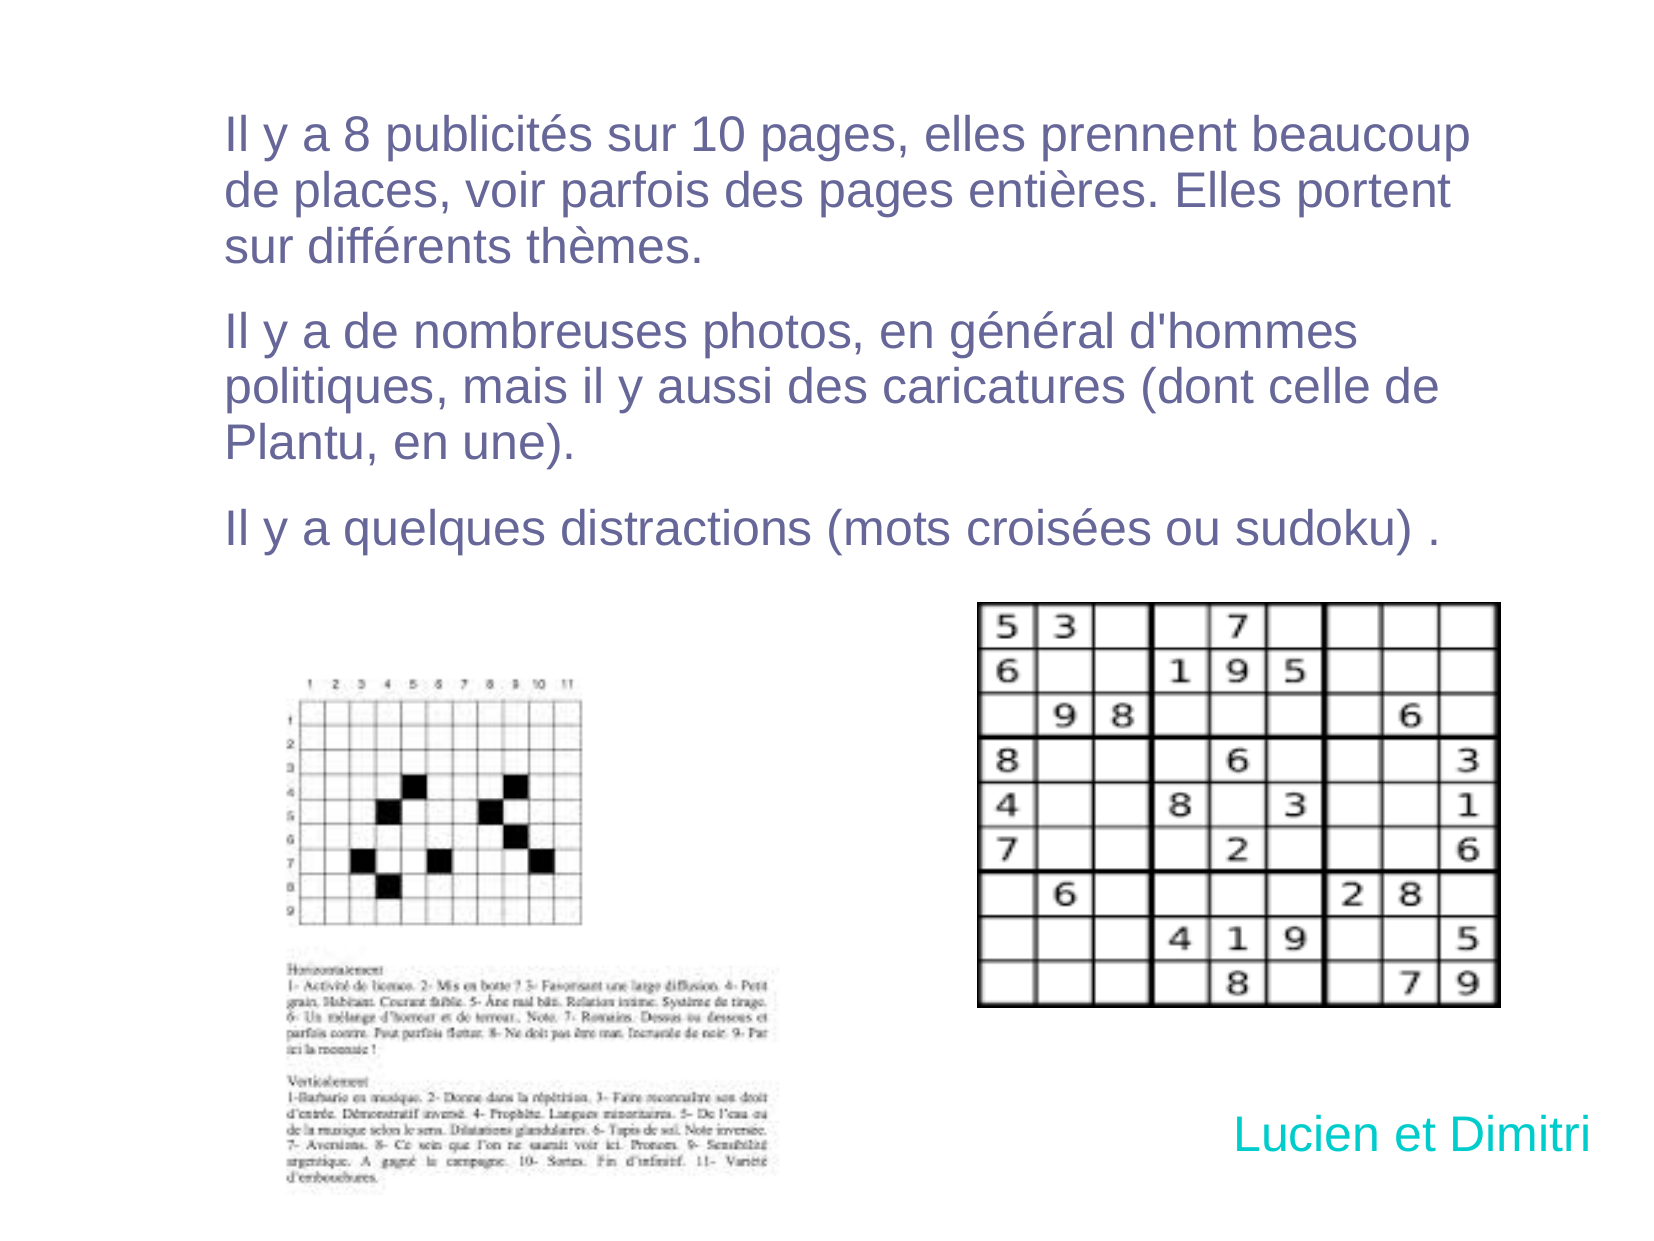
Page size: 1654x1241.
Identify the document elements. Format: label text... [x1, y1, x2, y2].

list Il y a 8 publicités sur 10 pages, elles prennent beaucoup de places, voir parfois des pages entières. Elles portent sur différents thèmes. Il y a de nombreuses photos, en général d'hommes politiques, mais il y aussi des caricatures (dont celle de Plantu, en une). Il y a quelques distractions (mots croisées ou sudoku) . [153, 106, 1512, 1134]
picture [977, 602, 1501, 1008]
picture [248, 661, 792, 1205]
text_box Lucien et Dimitri [1122, 1098, 1607, 1170]
